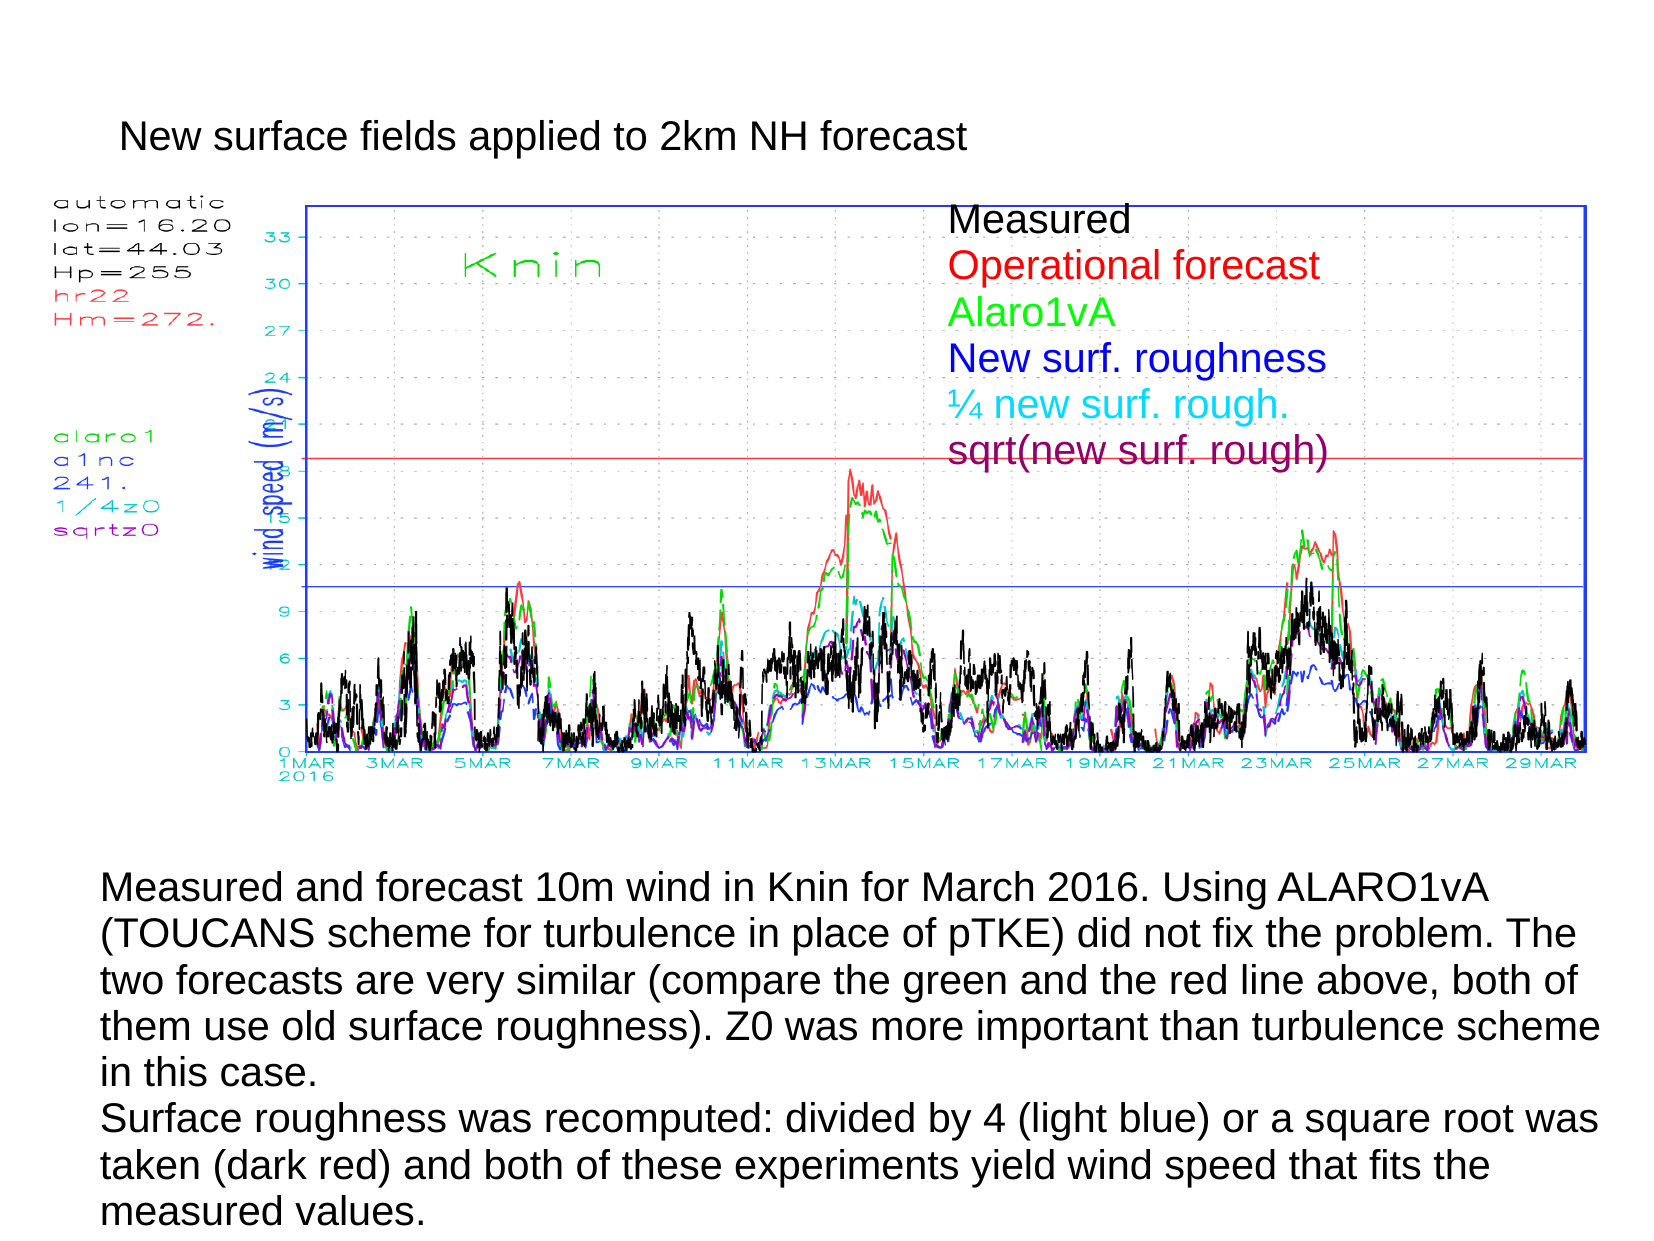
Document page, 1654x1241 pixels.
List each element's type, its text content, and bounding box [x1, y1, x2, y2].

text_box New surface fields applied to 2km NH forecast [103, 105, 1177, 168]
picture [5, 147, 1654, 810]
text_box Measured and forecast 10m wind in Knin for March 2016. Using ALARO1vA (TOUCANS scheme for turbulence in place of pTKE) did not fix the problem. The two forecasts are very similar (compare the green and the red line above, both of them use old surface roughness). Z0 was more important than turbulence scheme in this case. Surface roughness was recomputed: divided by 4 (light blue) or a square root was taken (dark red) and both of these experiments yield wind speed that fits the measured values. [85, 856, 1621, 1148]
text_box Measured Operational forecast Alaro1vA New surf. roughness ¼ new surf. rough. sqrt(new surf. rough) [933, 188, 1380, 482]
